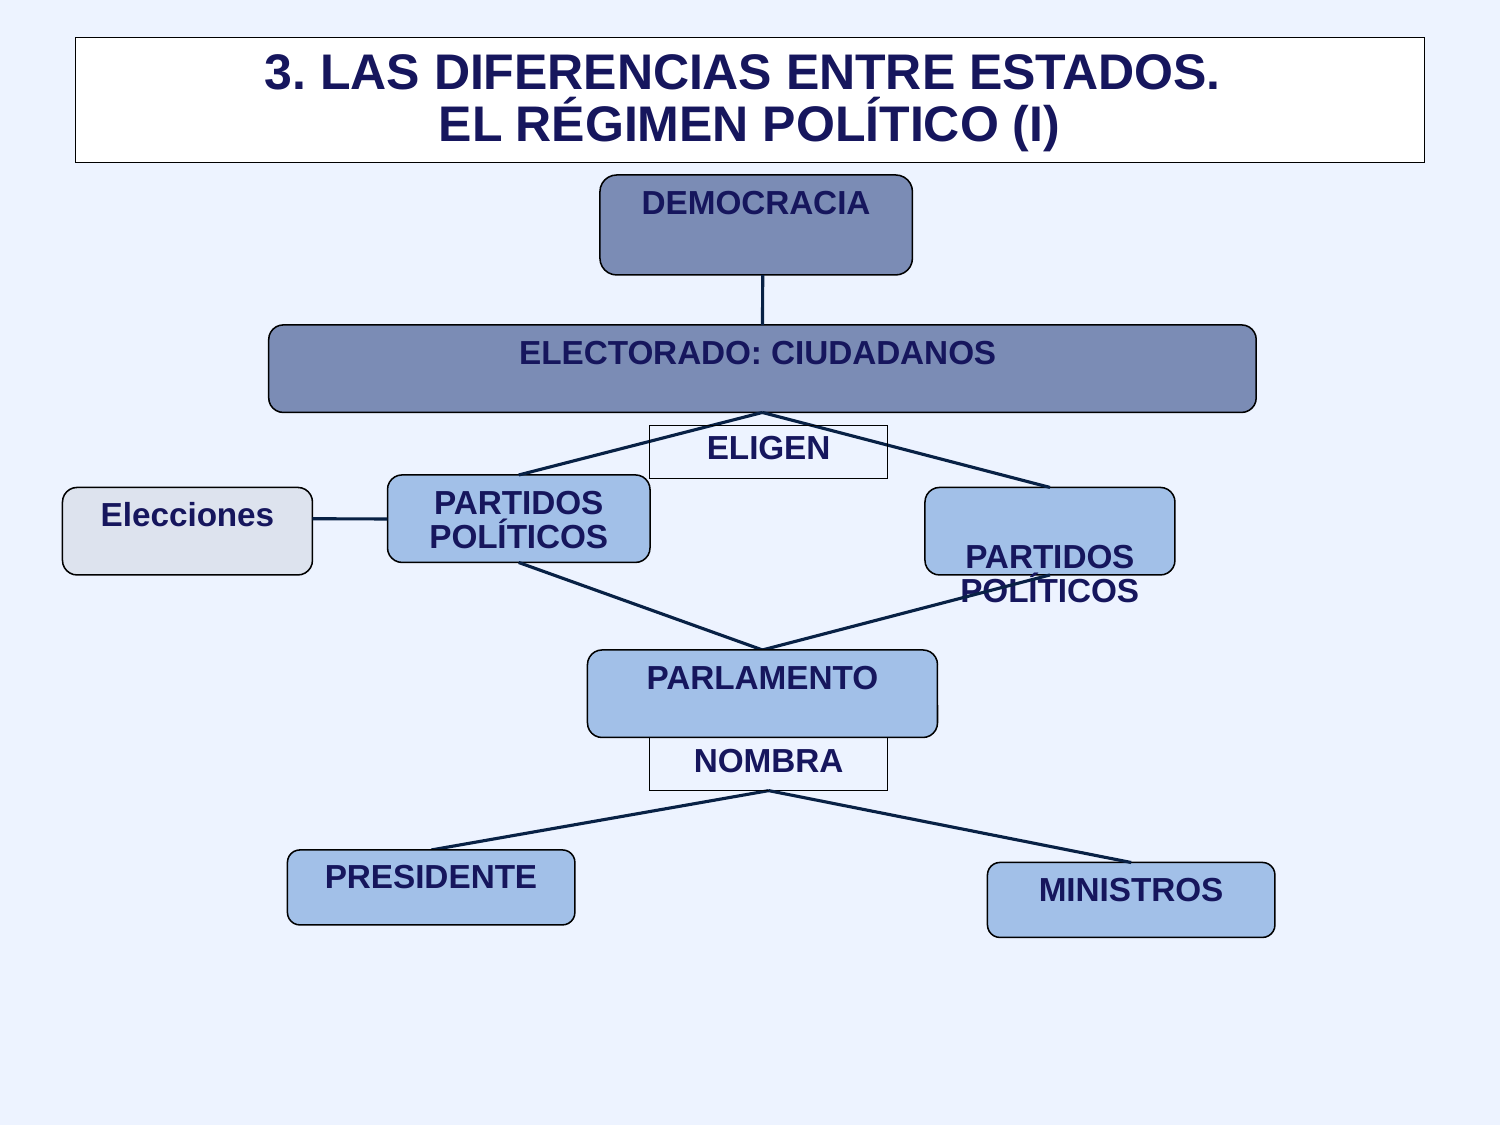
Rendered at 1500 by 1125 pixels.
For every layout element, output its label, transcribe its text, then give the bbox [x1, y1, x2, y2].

text_box DEMOCRACIA [599, 174, 913, 275]
text_box ELIGEN [649, 425, 888, 479]
title 3. LAS DIFERENCIAS ENTRE ESTADOS. EL RÉGIMEN POLÍTICO (I) [75, 37, 1425, 163]
text_box PARTIDOS POLÍTICOS [387, 474, 651, 563]
text_box PRESIDENTE [287, 849, 575, 925]
text_box NOMBRA [649, 737, 888, 791]
text_box Elecciones [62, 487, 313, 575]
text_box ELECTORADO: CIUDADANOS [268, 324, 1257, 413]
text_box PARTIDOS POLÍTICOS [924, 487, 1175, 575]
text_box MINISTROS [987, 862, 1275, 938]
text_box PARLAMENTO [587, 649, 938, 738]
